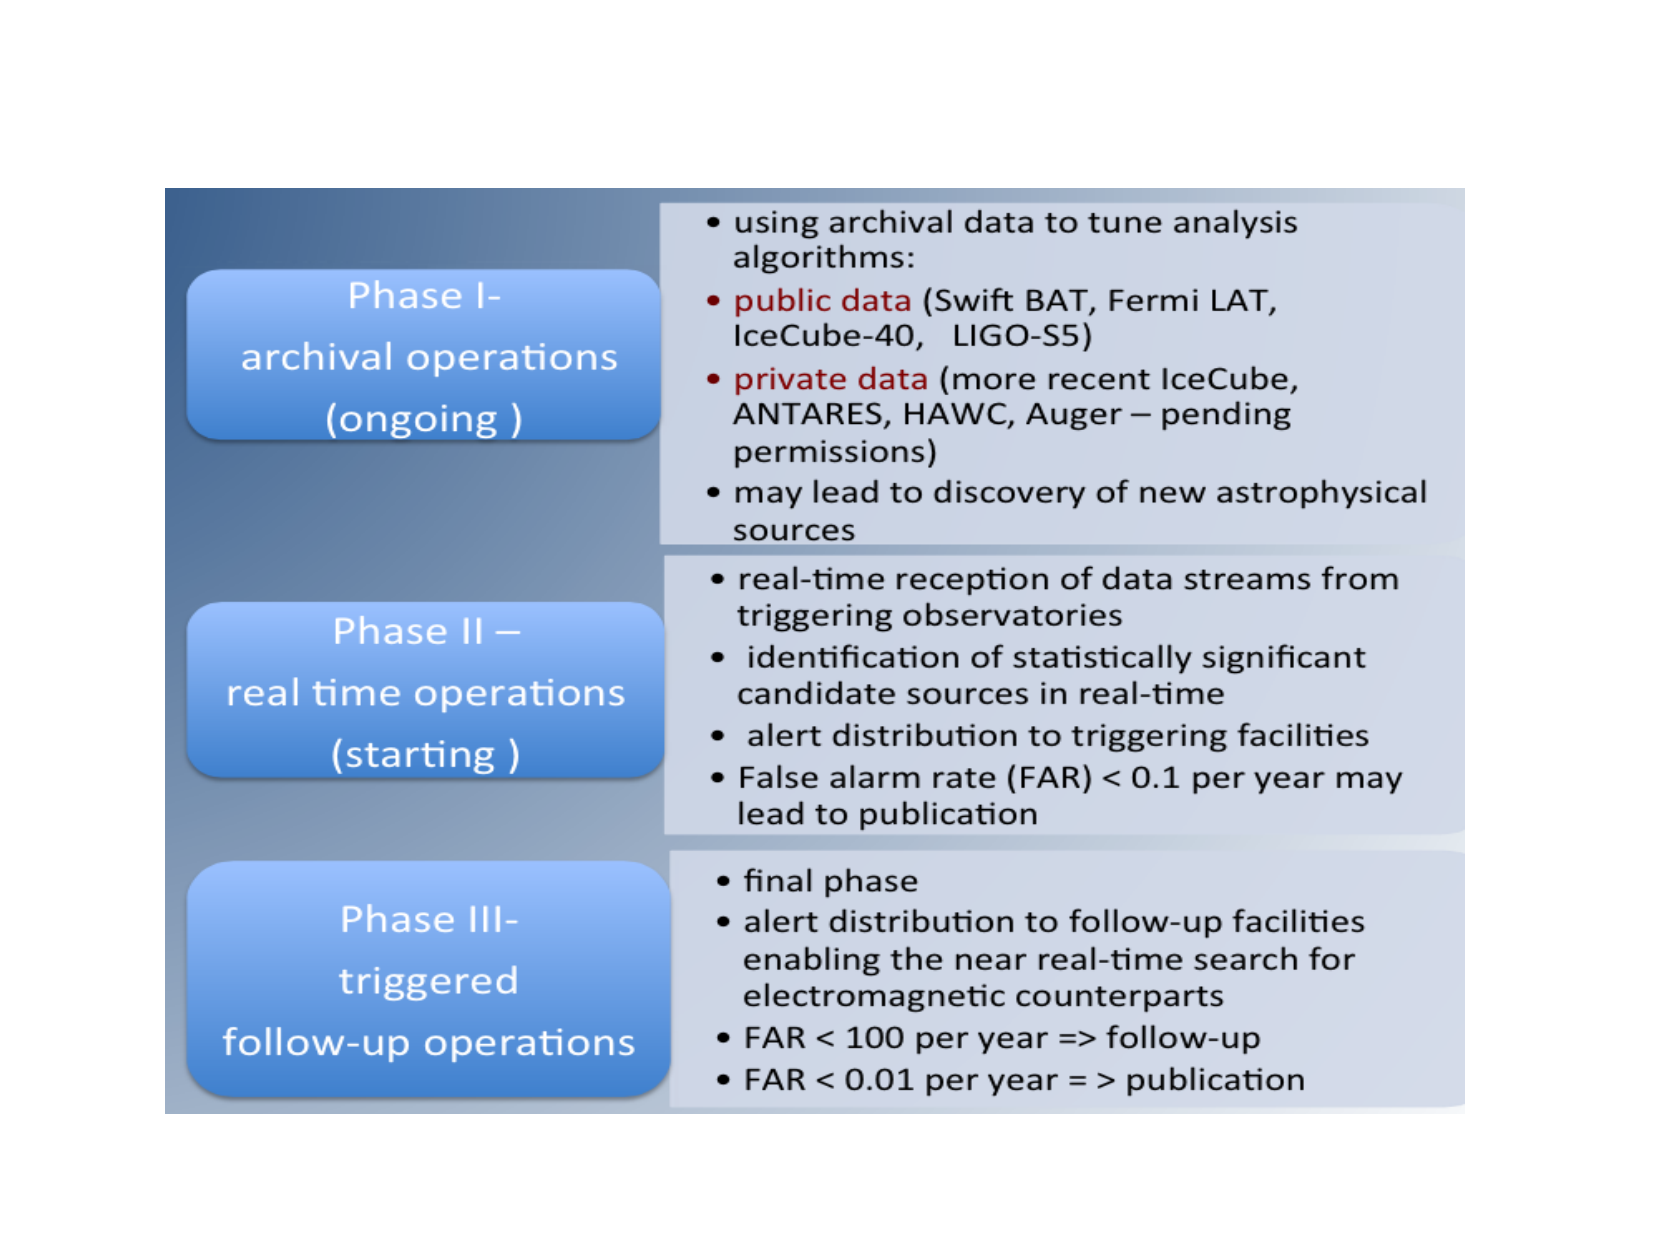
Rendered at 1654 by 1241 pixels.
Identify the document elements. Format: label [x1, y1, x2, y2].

picture [165, 188, 1465, 1114]
